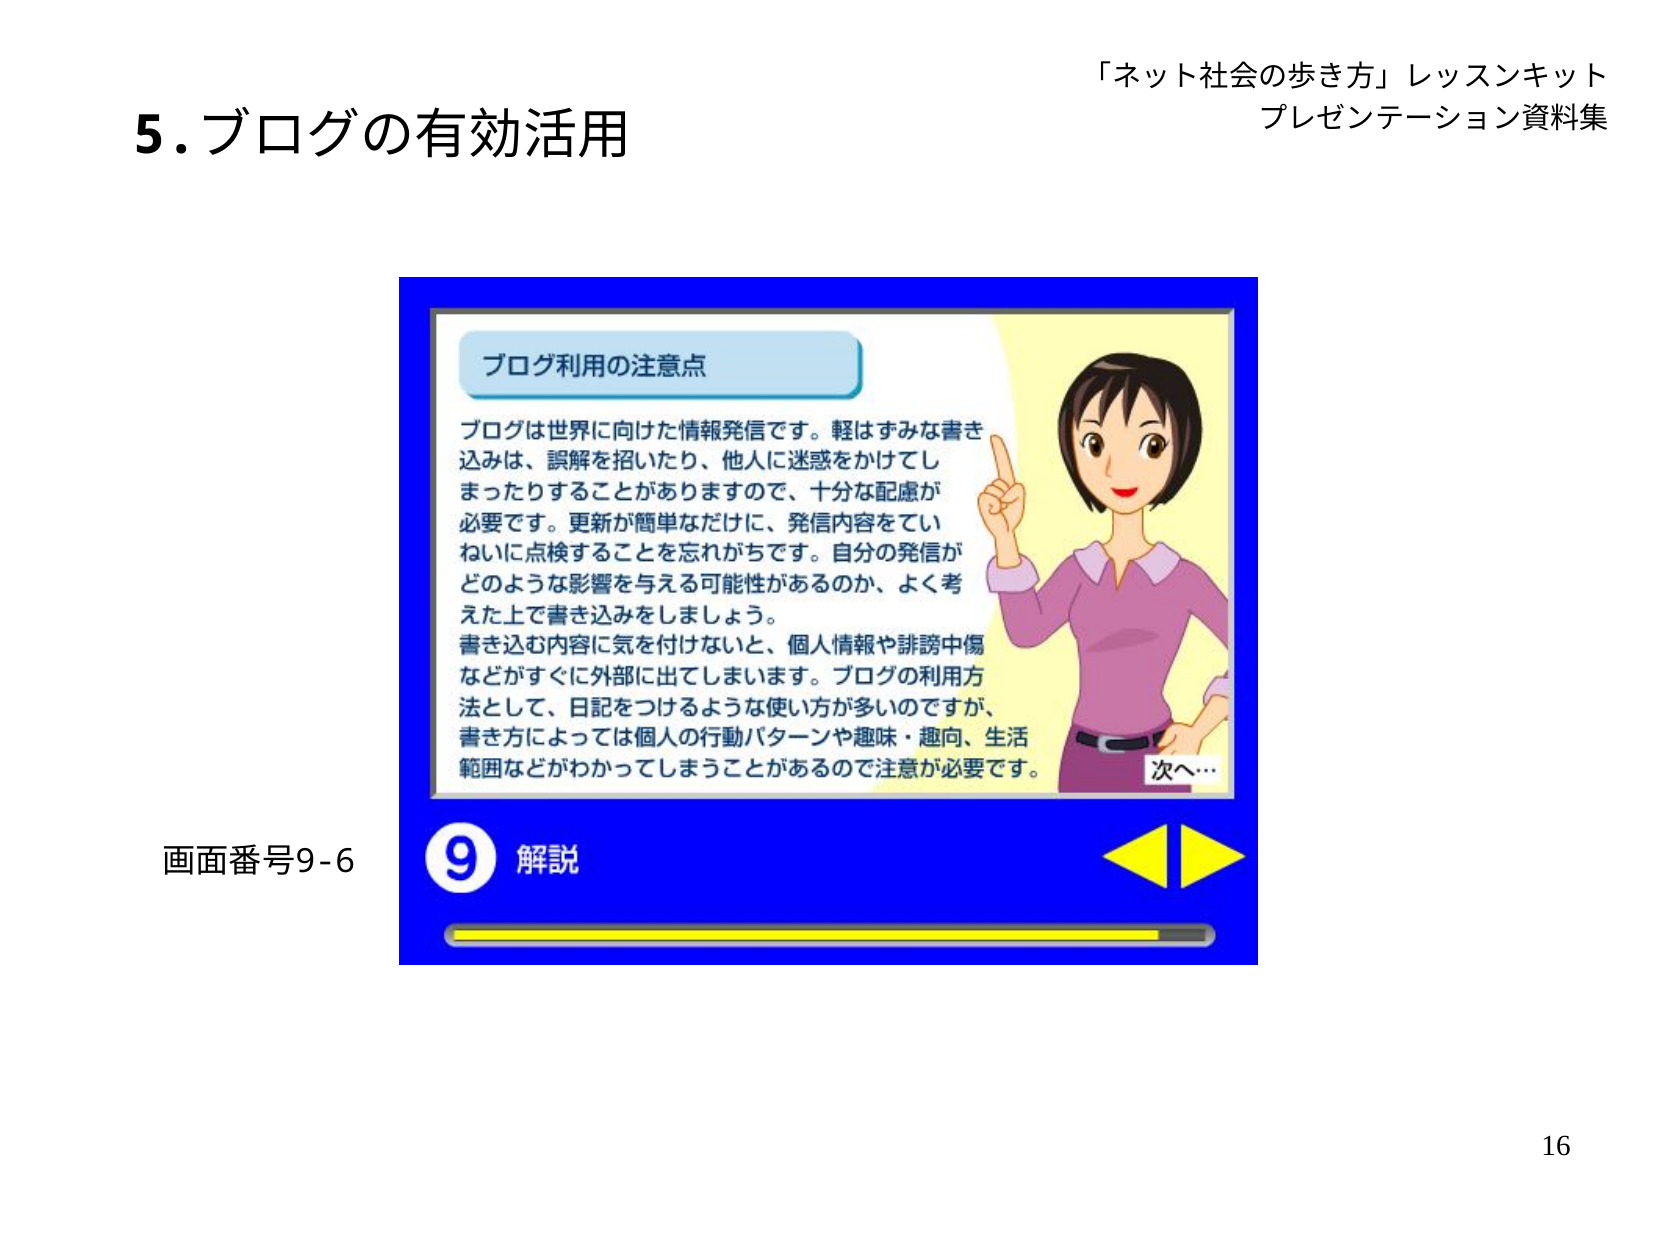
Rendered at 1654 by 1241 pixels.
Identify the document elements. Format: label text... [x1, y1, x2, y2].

picture [399, 277, 1258, 965]
text_box 「ネット社会の歩き方」レッスンキット プレゼンテーション資料集 [1062, 44, 1625, 119]
text_box 画面番号9-6 [147, 826, 384, 875]
text_box 5.ブログの有効活用 [118, 88, 1093, 158]
